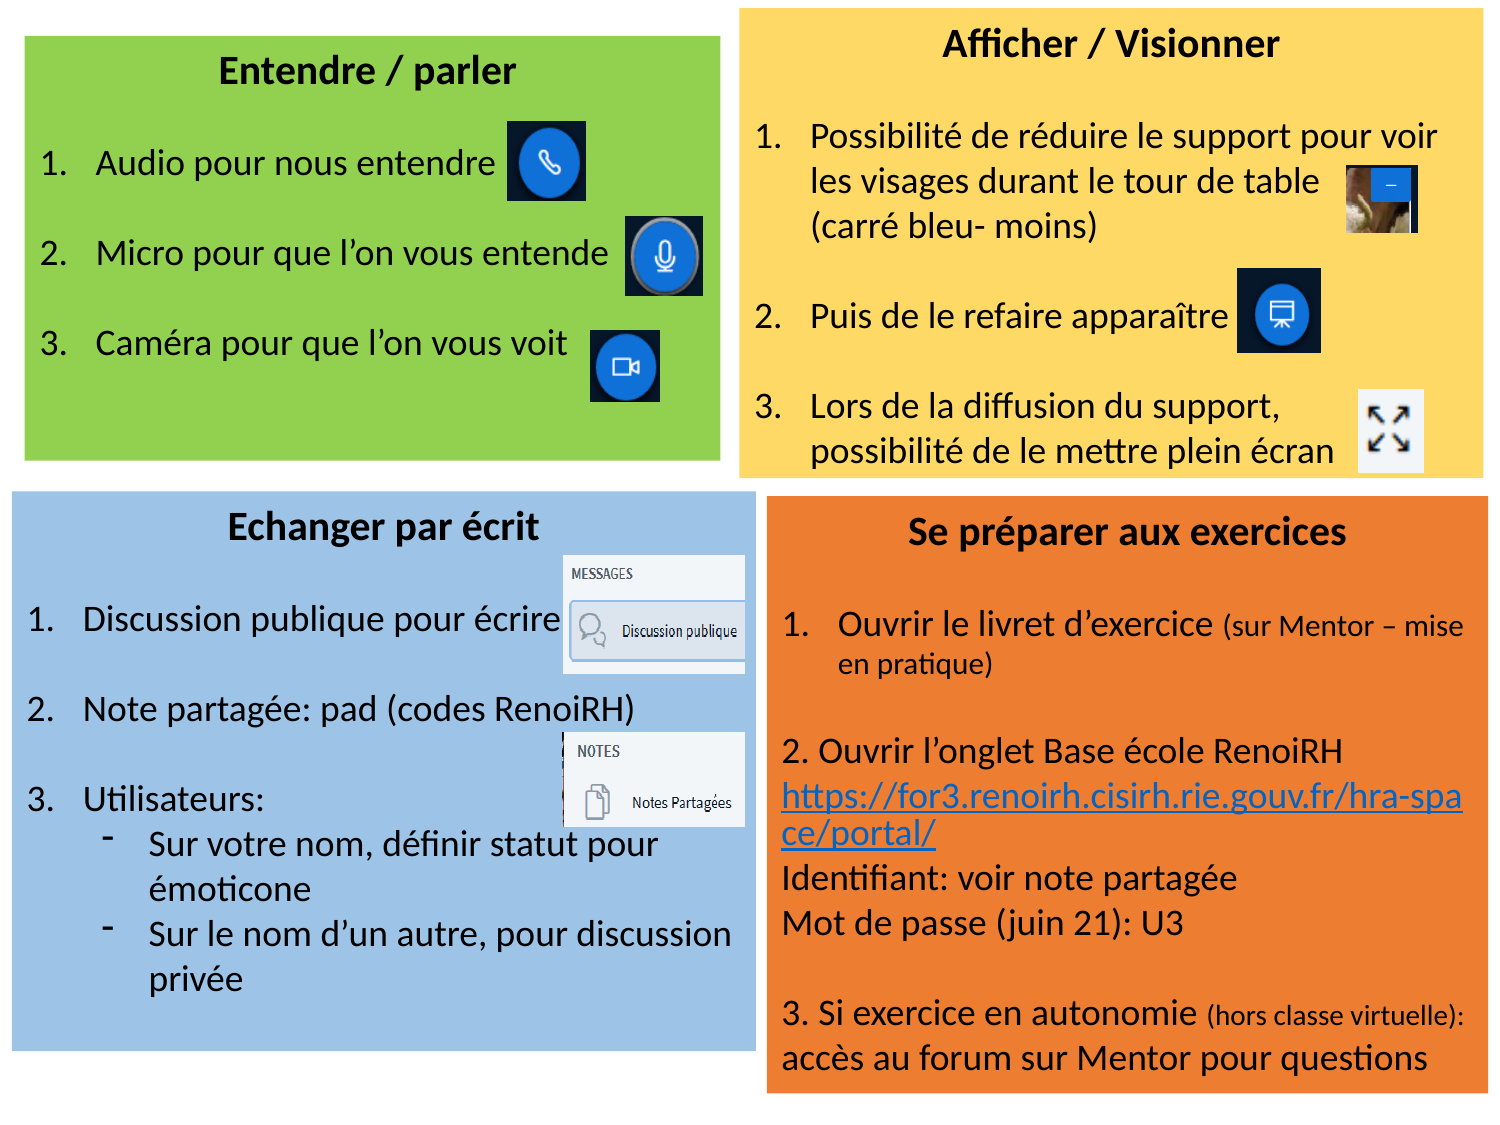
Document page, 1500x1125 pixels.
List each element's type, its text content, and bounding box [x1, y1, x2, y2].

picture [507, 121, 586, 201]
picture [1358, 389, 1424, 473]
picture [625, 216, 703, 296]
picture [562, 732, 745, 827]
text_box Entendre / parler Audio pour nous entendre Micro pour que l’on vous entende Caméra pour que l’on vous voit [24, 35, 721, 461]
picture [1346, 165, 1418, 233]
text_box Afficher / Visionner Possibilité de réduire le support pour voir les visages durant le tour de table (carré bleu- moins) Puis de le refaire apparaître Lors de la diffusion du support, possibilité de le mettre plein écran [739, 8, 1484, 479]
picture [1237, 268, 1321, 353]
picture [563, 555, 745, 674]
text_box Se préparer aux exercices Ouvrir le livret d’exercice (sur Mentor – mise en pratique) 2. Ouvrir l’onglet Base école RenoiRHhttps://for3.renoirh.cisirh.rie.gouv.fr/hra-space/portal/ Identifiant: voir note partagée Mot de passe (juin 21): U3 3. Si exercice en autonomie (hors classe virtuelle): accès au forum sur Mentor pour questions [766, 496, 1489, 1094]
text_box Echanger par écrit Discussion publique pour écrire Note partagée: pad (codes RenoiRH) Utilisateurs: Sur votre nom, définir statut pour émoticone Sur le nom d’un autre, pour discussion privée [11, 491, 756, 1052]
picture [590, 330, 660, 402]
